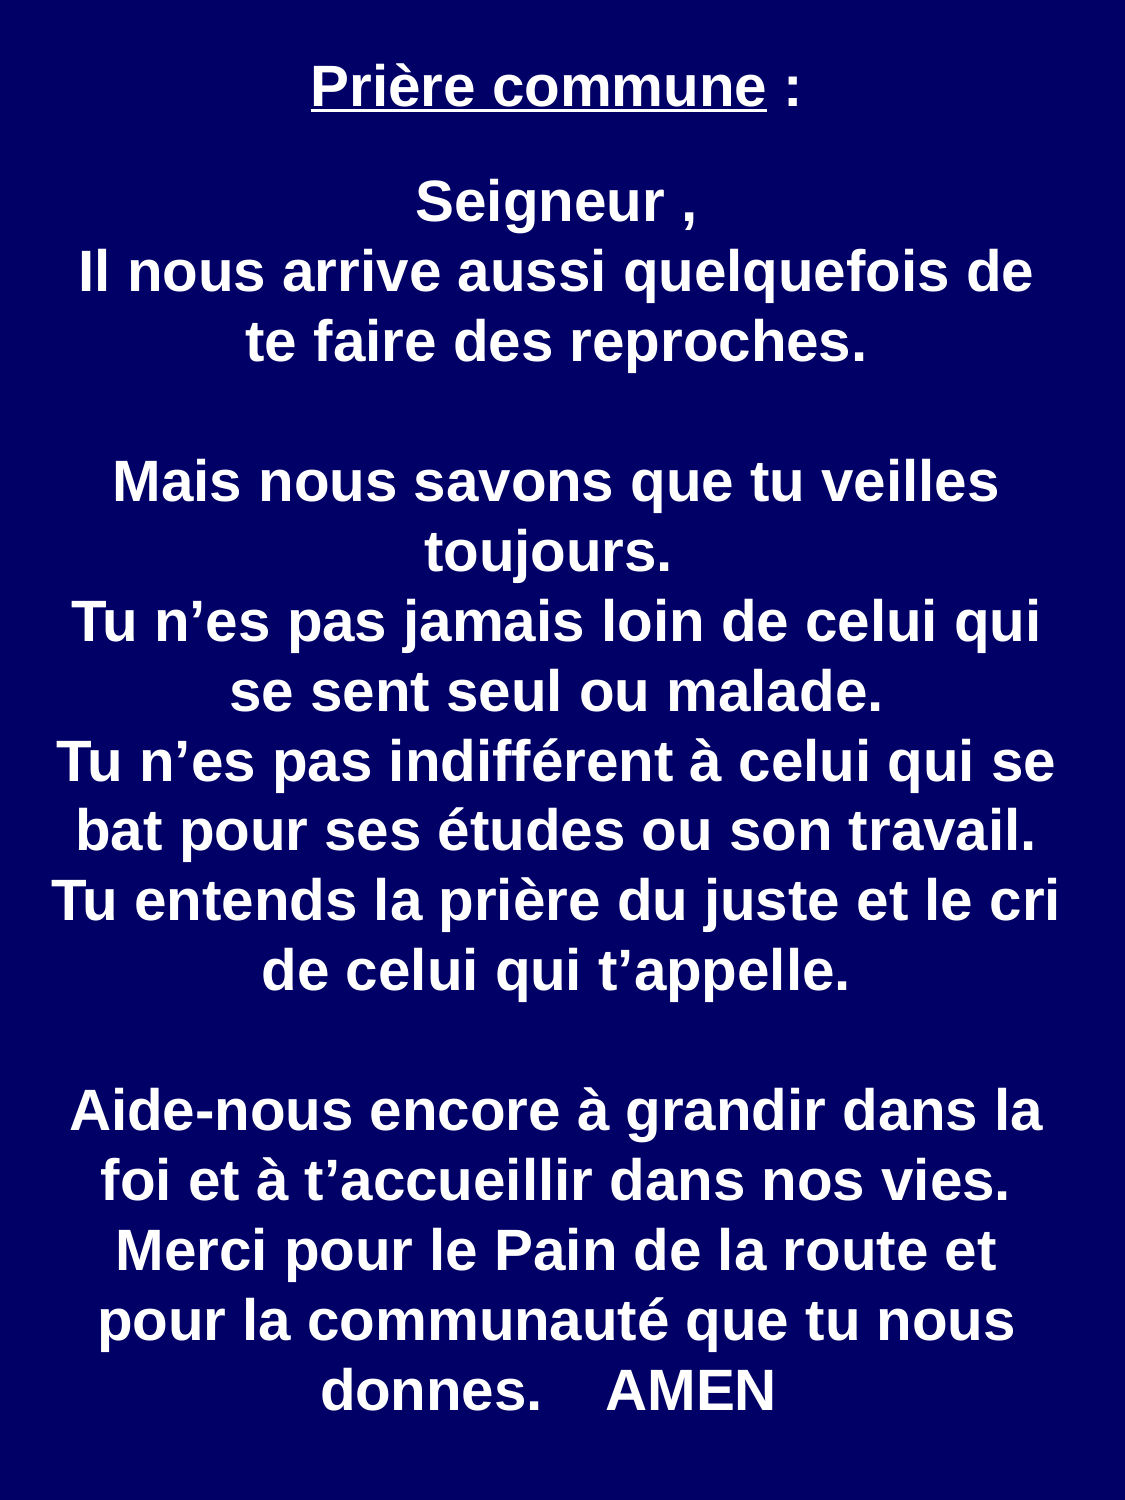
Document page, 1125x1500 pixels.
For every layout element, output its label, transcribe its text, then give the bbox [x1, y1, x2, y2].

text_box Prière commune : Seigneur , Il nous arrive aussi quelquefois de te faire des reproches. Mais nous savons que tu veilles toujours. Tu n’es pas jamais loin de celui qui se sent seul ou malade. Tu n’es pas indifférent à celui qui se bat pour ses études ou son travail. Tu entends la prière du juste et le cri de celui qui t’appelle. Aide-nous encore à grandir dans la foi et à t’accueillir dans nos vies. Merci pour le Pain de la route et pour la communauté que tu nous donnes. AMEN [50, 90, 1063, 1450]
